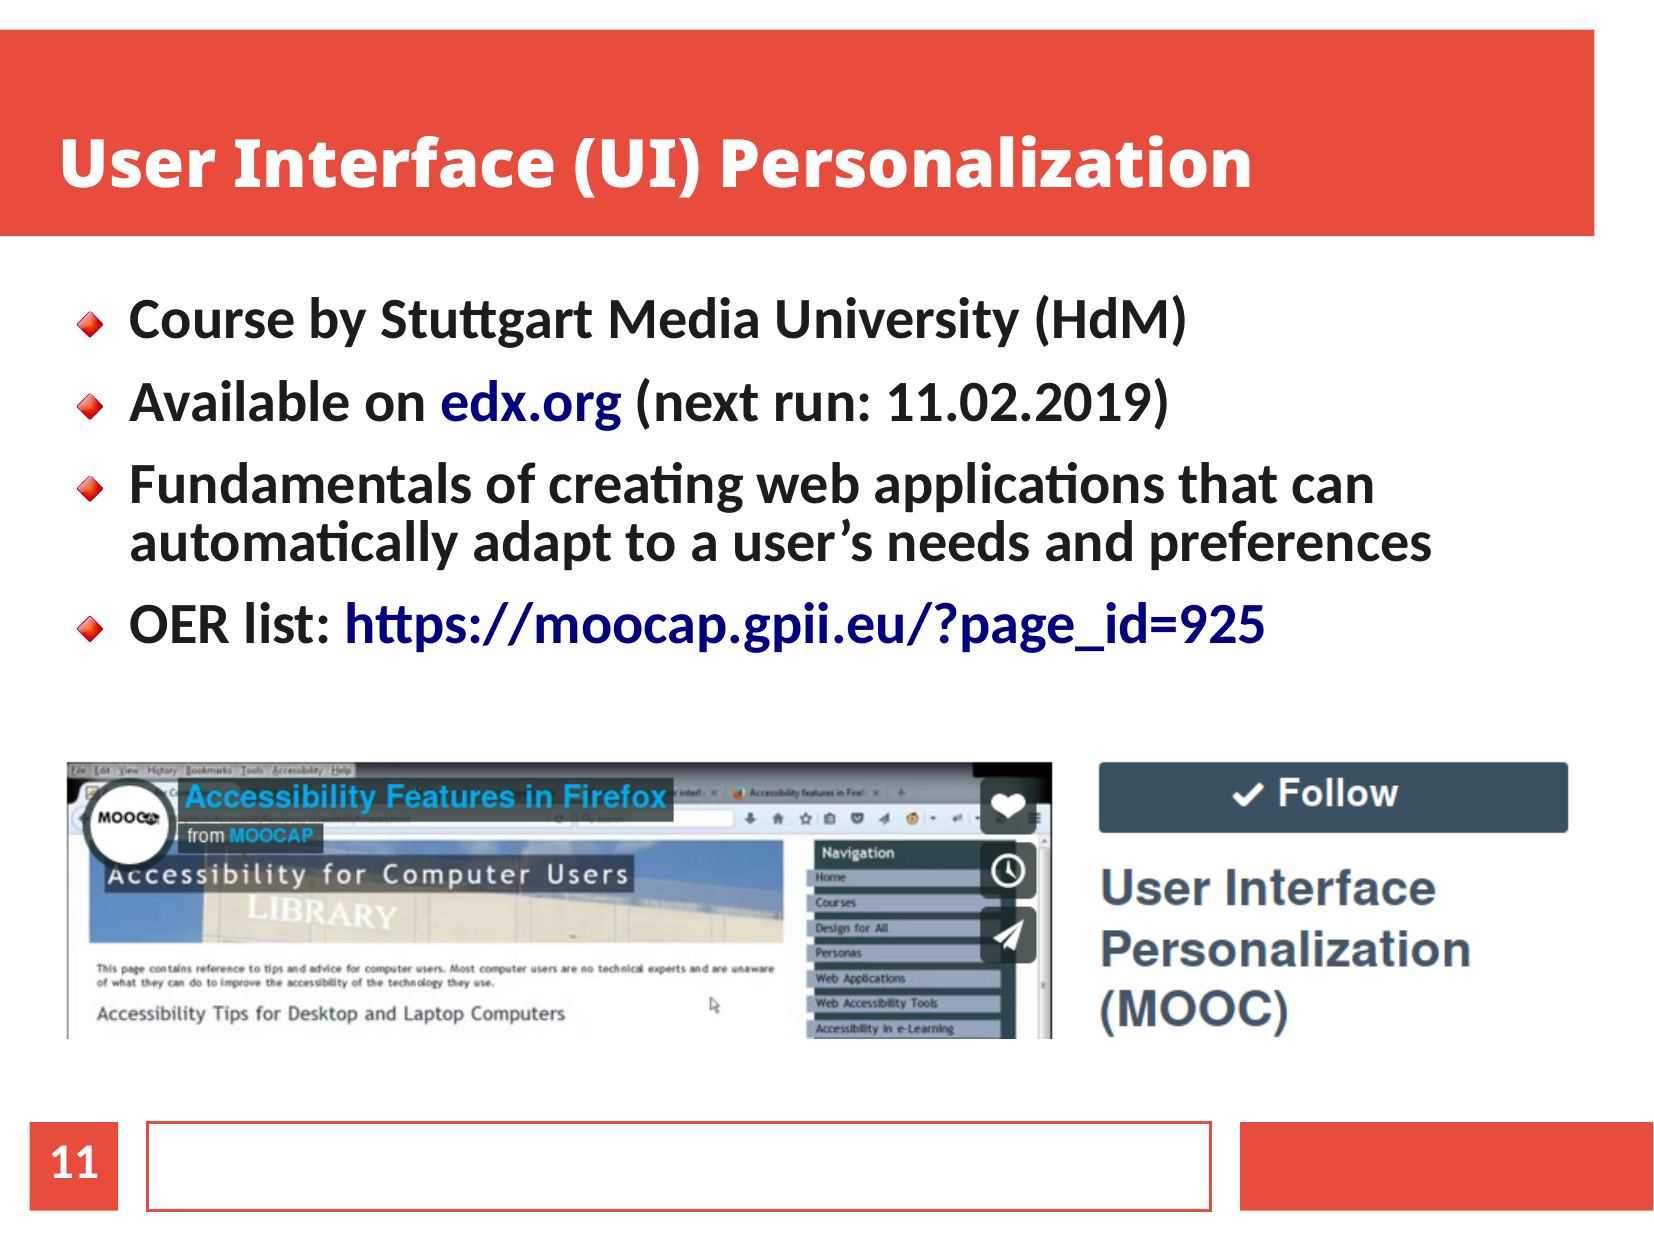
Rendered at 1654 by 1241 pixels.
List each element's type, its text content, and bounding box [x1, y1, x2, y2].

title User Interface (UI) Personalization [59, 59, 1595, 207]
picture [61, 753, 1570, 1039]
list Course by Stuttgart Media University (HdM) Available on edx.org (next run: 11.02.2019) Fundamentals of creating web applications that can automatically adapt to a user’s needs and preferences OER list: https://moocap.gpii.eu/?page_id=925 [59, 295, 1565, 1093]
